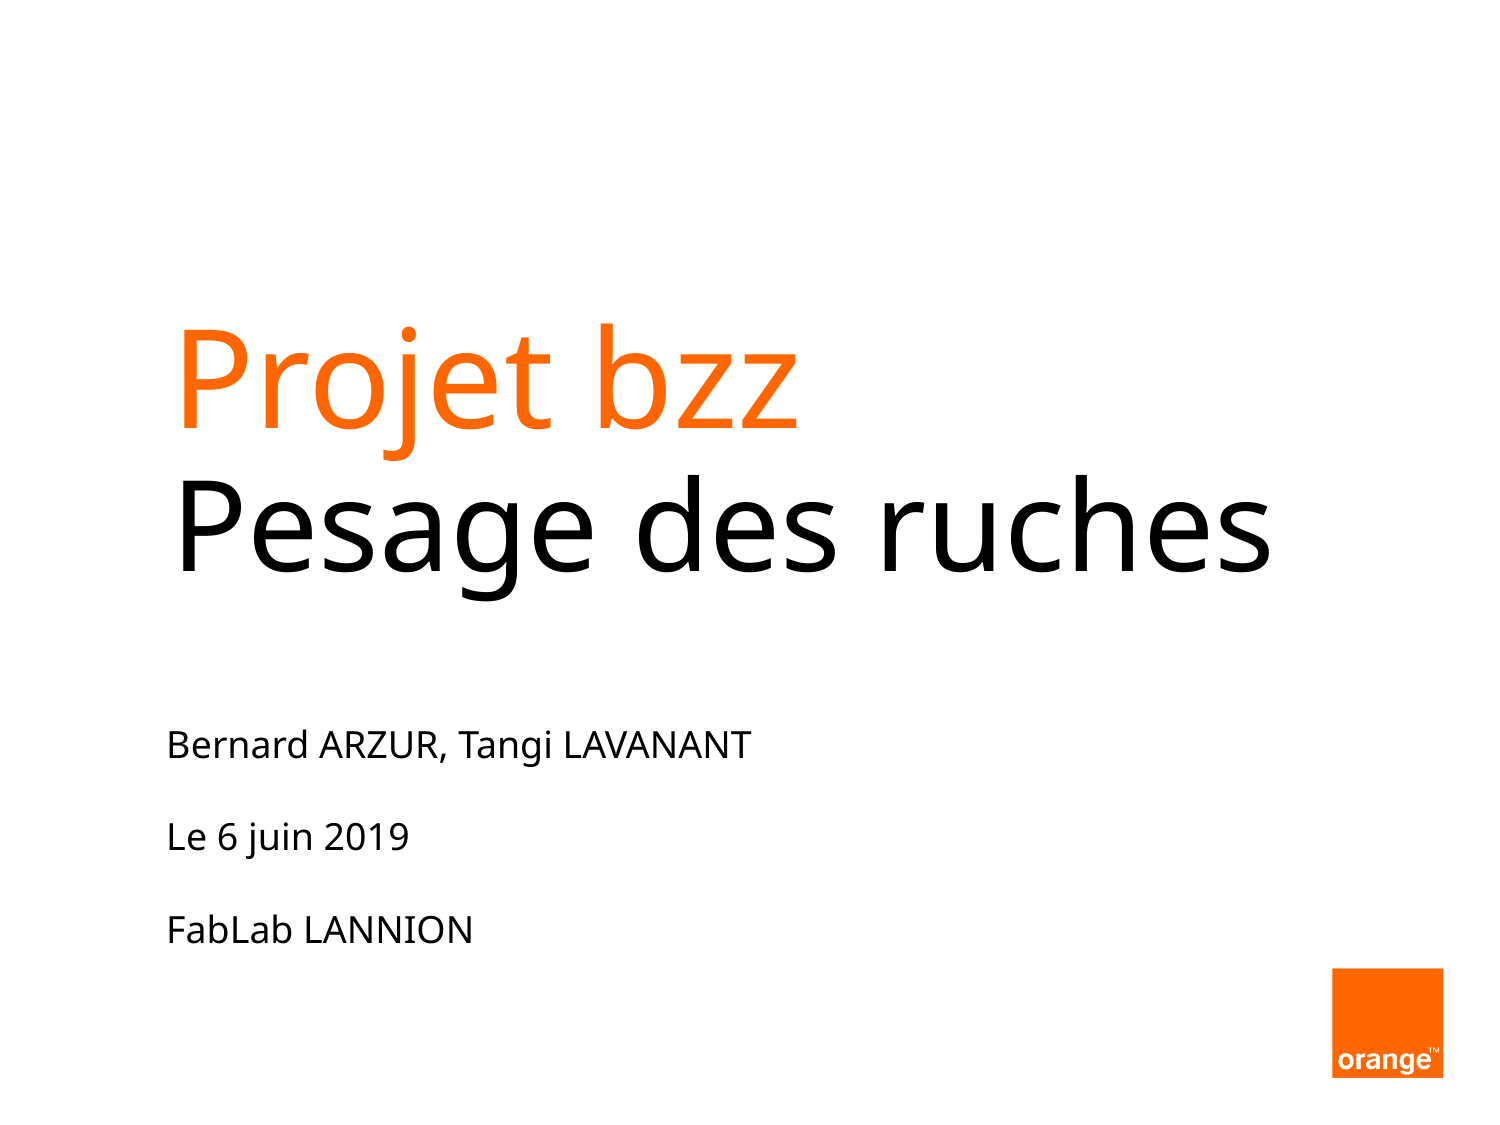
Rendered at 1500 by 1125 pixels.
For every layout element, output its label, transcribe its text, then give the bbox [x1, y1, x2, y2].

title Projet bzz [171, 290, 1329, 445]
list Pesage des ruches [171, 445, 1329, 599]
subtitle Bernard ARZUR, Tangi LAVANANT Le 6 juin 2019 FabLab LANNION [166, 720, 1329, 811]
picture [1328, 964, 1447, 1082]
